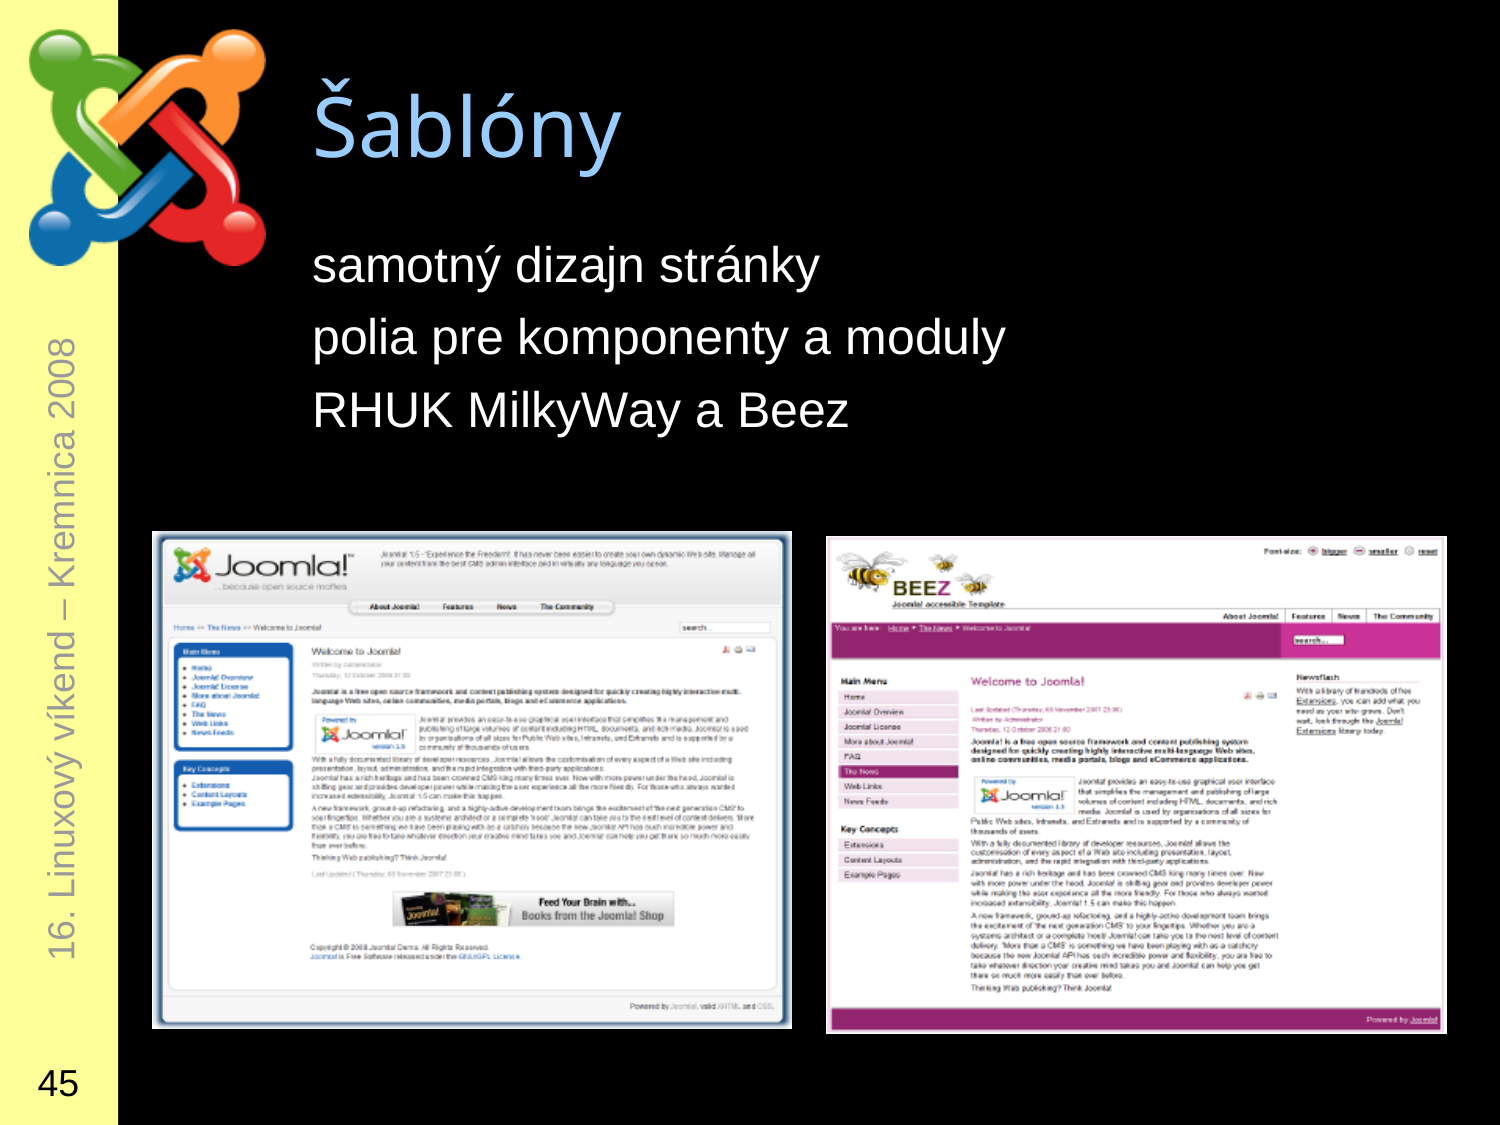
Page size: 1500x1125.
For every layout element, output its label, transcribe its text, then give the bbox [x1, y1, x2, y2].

picture [152, 531, 792, 1029]
list samotný dizajn stránky polia pre komponenty a moduly RHUK MilkyWay a Beez [312, 237, 1450, 986]
picture [29, 29, 266, 266]
title Šablóny [312, 24, 1450, 226]
picture [826, 536, 1447, 1034]
